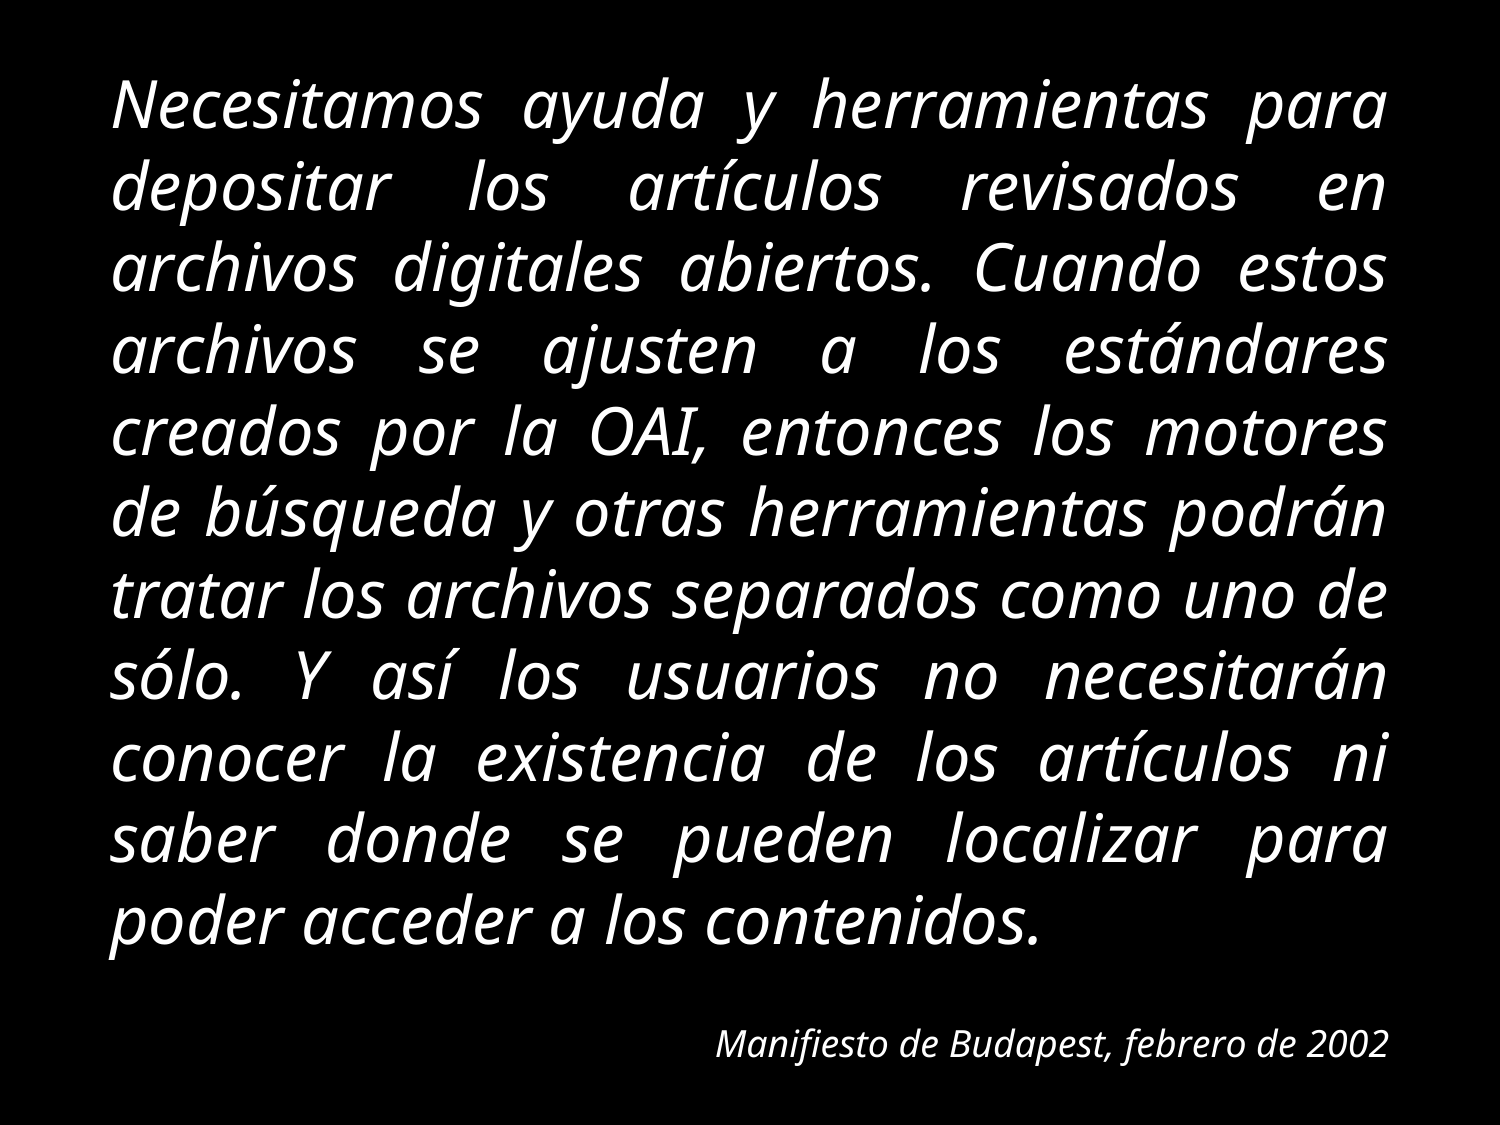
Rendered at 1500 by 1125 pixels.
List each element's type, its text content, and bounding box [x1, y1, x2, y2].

subtitle Necesitamos ayuda y herramientas para depositar los artículos revisados en archivos digitales abiertos. Cuando estos archivos se ajusten a los estándares creados por la OAI, entonces los motores de búsqueda y otras herramientas podrán tratar los archivos separados como uno de sólo. Y así los usuarios no necesitarán conocer la existencia de los artículos ni saber donde se pueden localizar para poder acceder a los contenidos. Manifiesto de Budapest, febrero de 2002 [109, 112, 1391, 1013]
